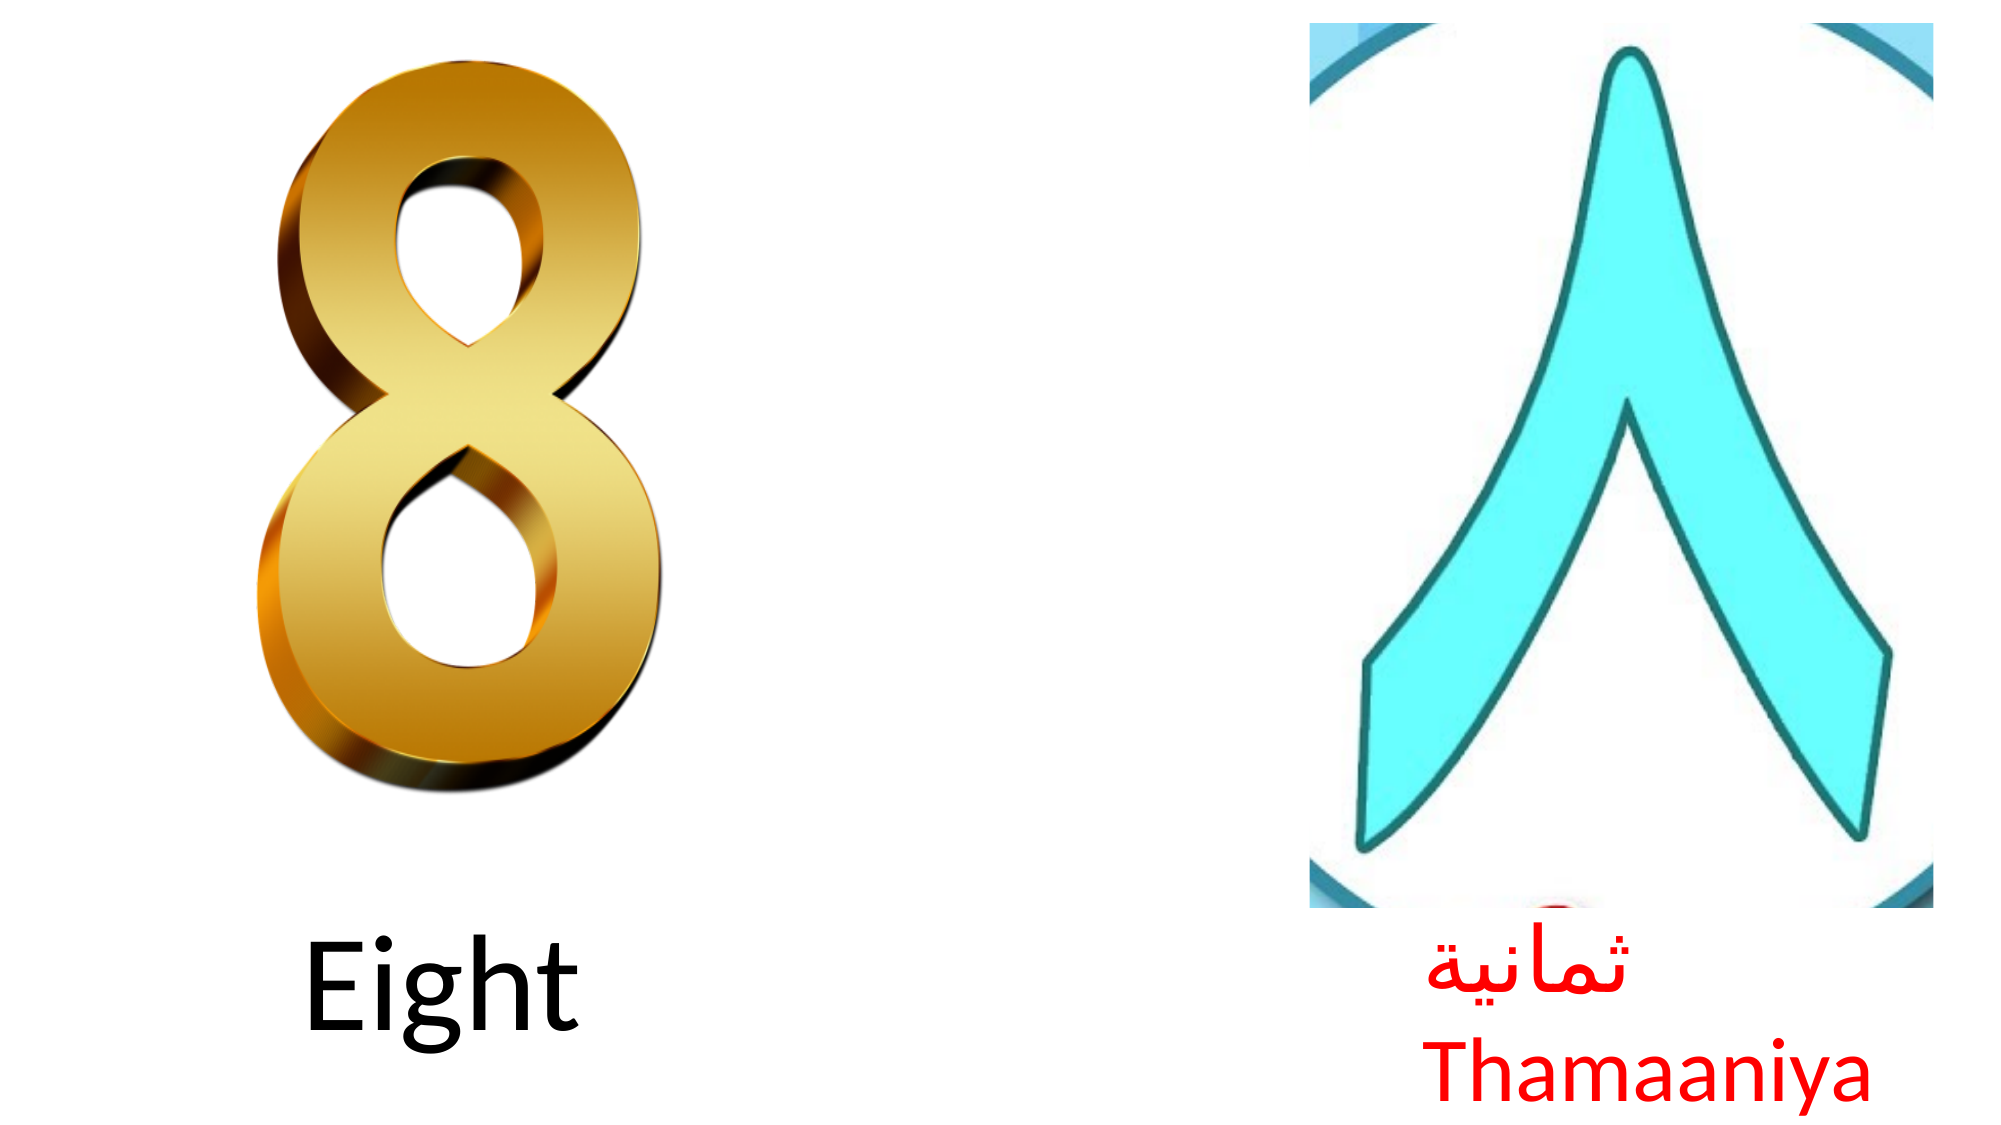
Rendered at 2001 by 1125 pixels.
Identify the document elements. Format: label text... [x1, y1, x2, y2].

text_box Eight [286, 885, 670, 1068]
picture [1309, 23, 1934, 908]
picture [138, 1, 817, 862]
text_box ثمانية Thamaaniya [1407, 892, 1934, 1125]
